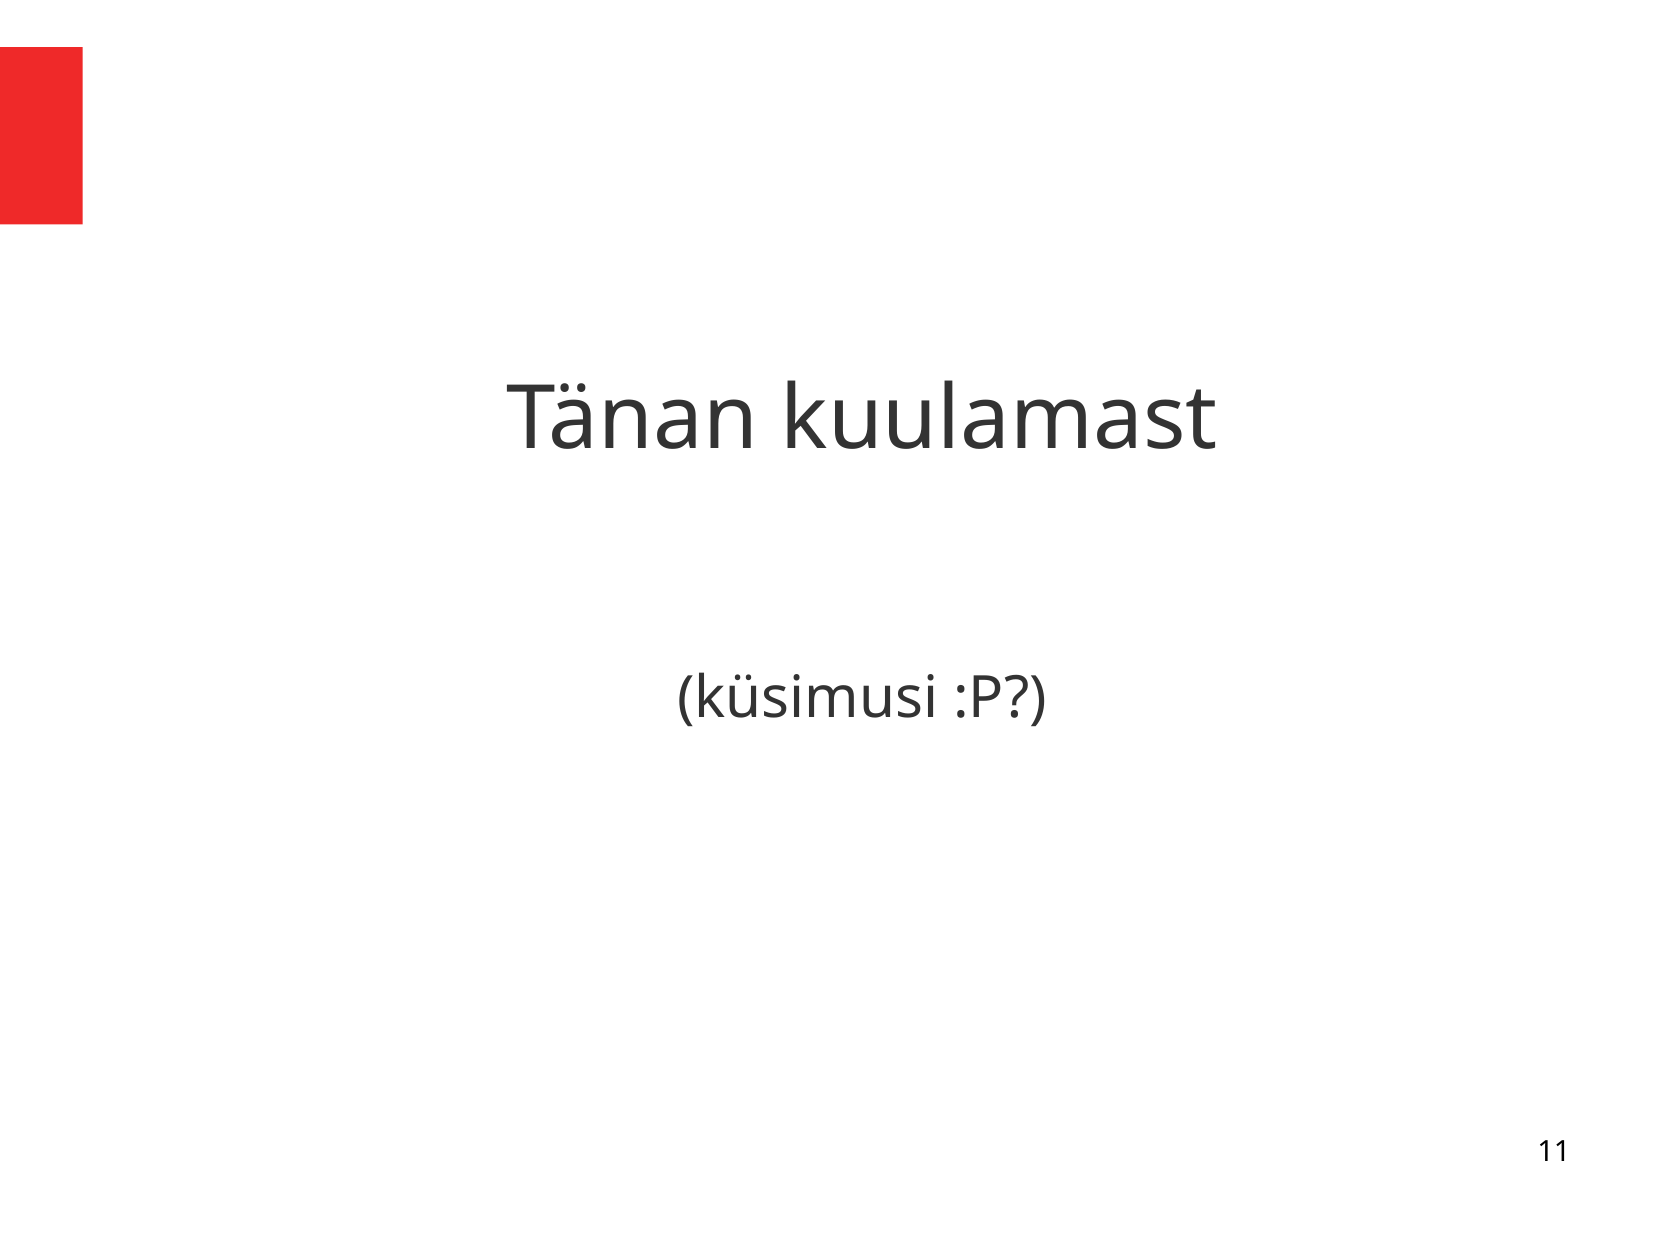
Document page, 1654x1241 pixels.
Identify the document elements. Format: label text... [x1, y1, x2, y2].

list Tänan kuulamast (küsimusi :P?) [118, 354, 1536, 1074]
